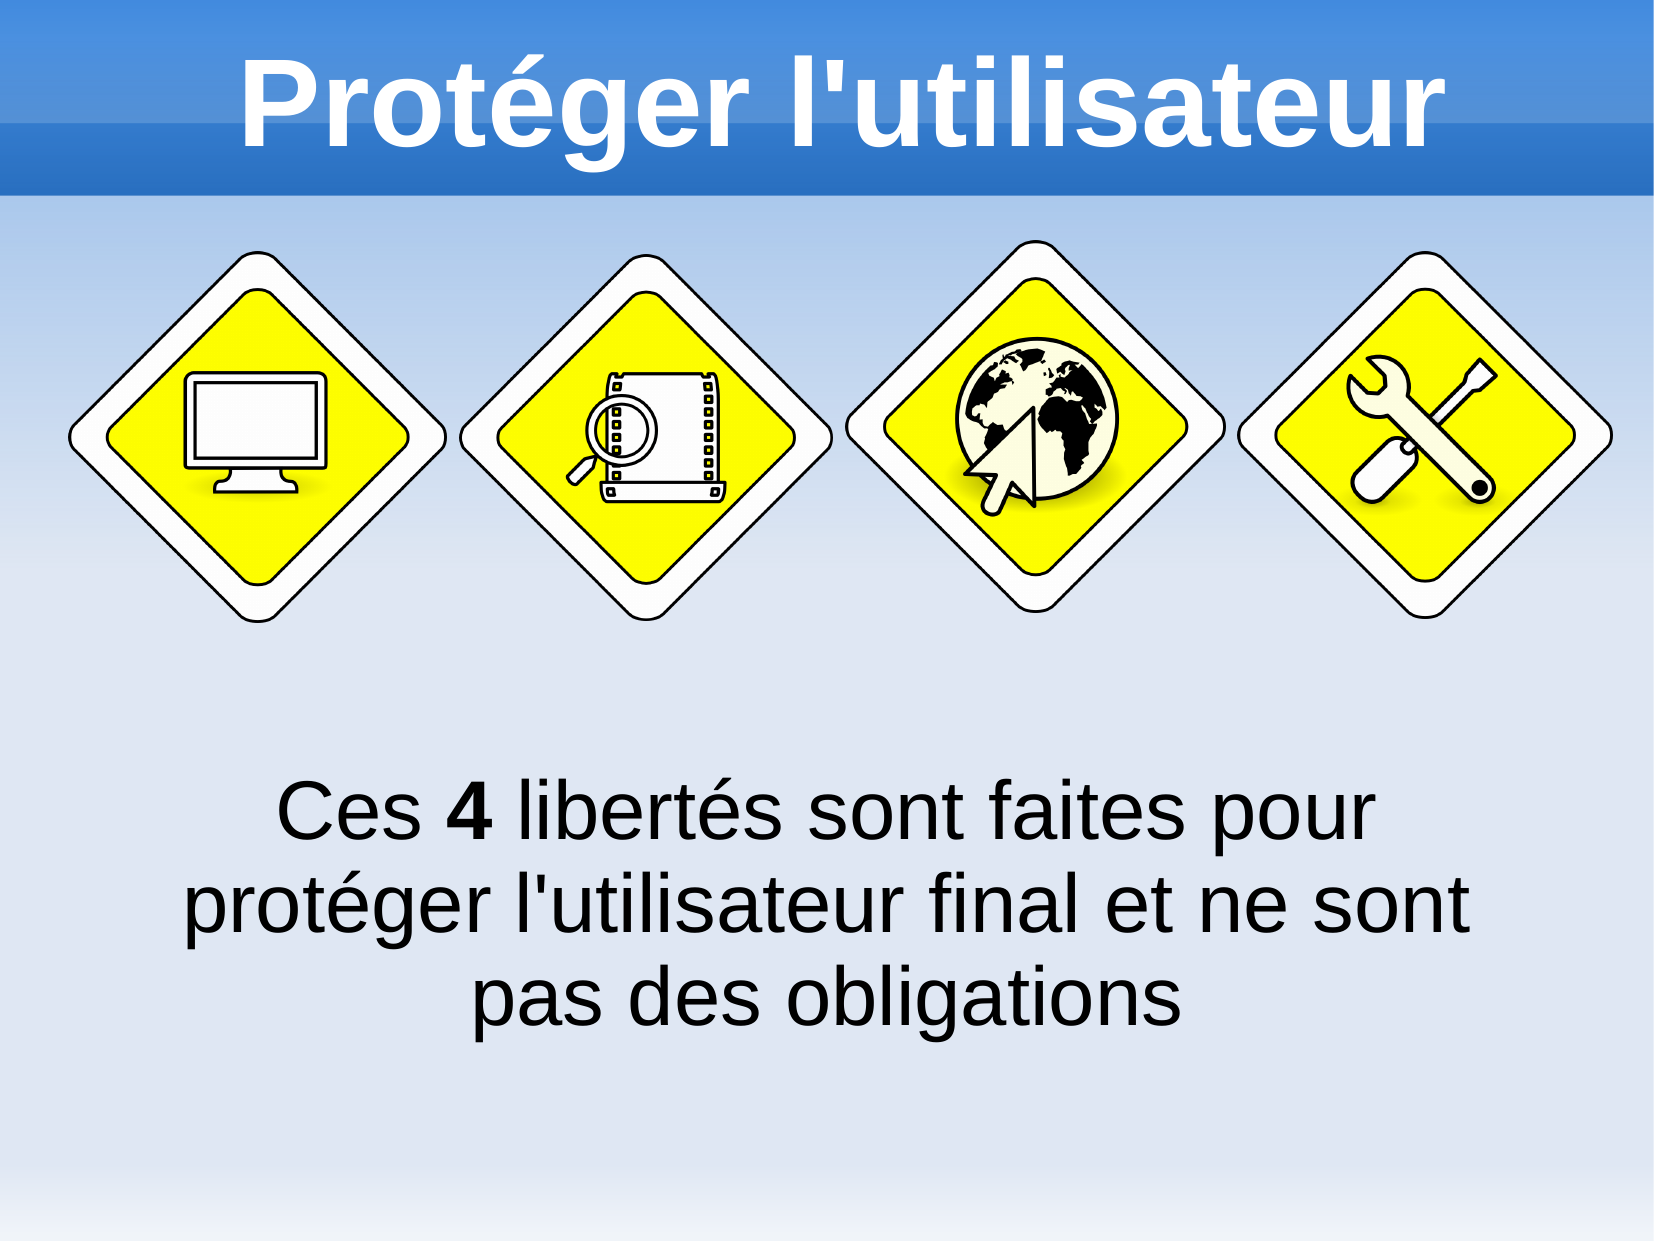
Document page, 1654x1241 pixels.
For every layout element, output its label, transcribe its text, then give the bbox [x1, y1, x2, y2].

title Protéger l'utilisateur [76, 0, 1565, 208]
picture [0, 0, 1654, 1241]
text_box Ces 4 libertés sont faites pour protéger l'utilisateur final et ne sont pas des obligations [99, 756, 1555, 1086]
